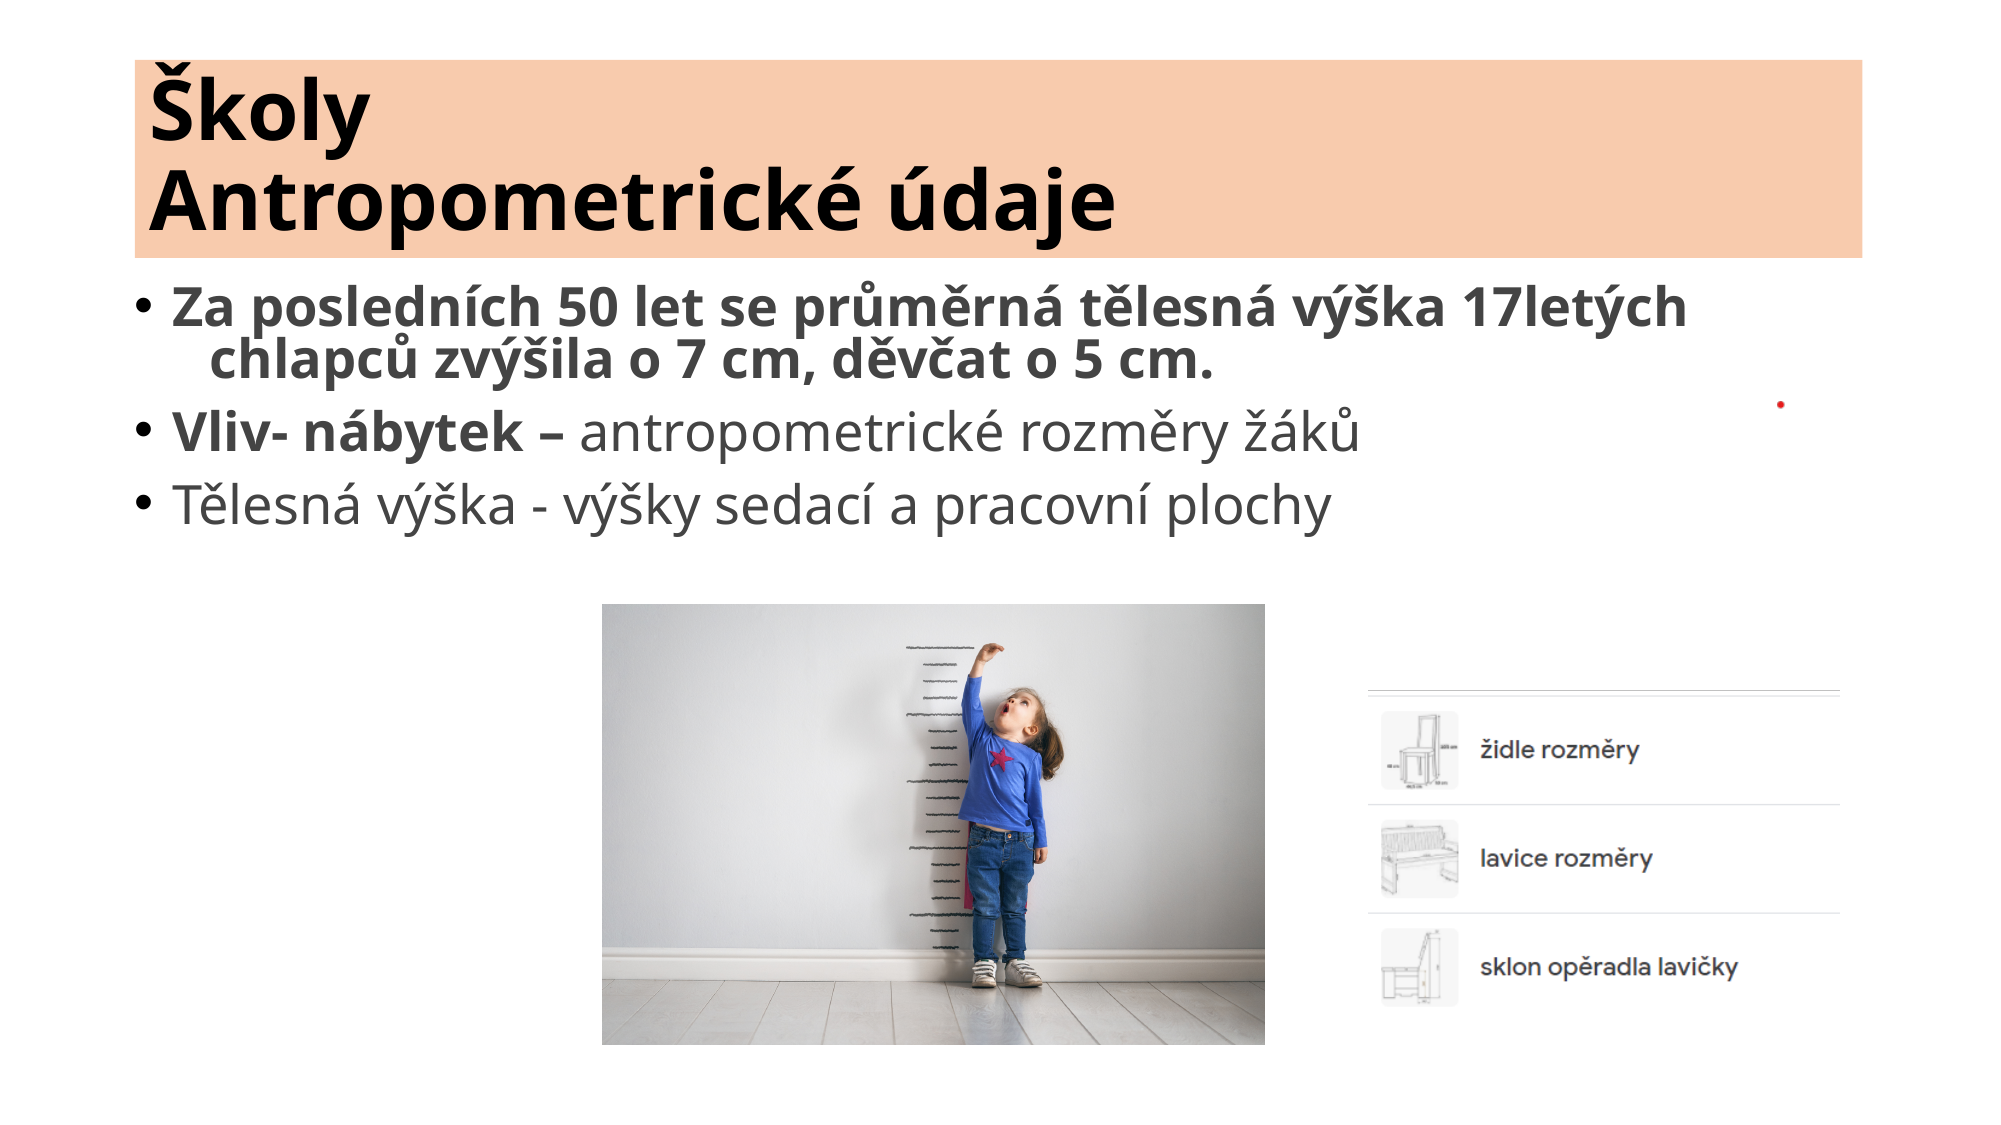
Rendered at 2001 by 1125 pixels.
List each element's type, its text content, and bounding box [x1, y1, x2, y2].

title Školy Antropometrické údaje [134, 59, 1863, 258]
picture [602, 604, 1265, 1045]
picture [1368, 400, 1840, 1014]
list Za posledních 50 let se průměrná tělesná výška 17letých chlapců zvýšila o 7 cm, děvčat o 5 cm. Vliv- nábytek – antropometrické rozměry žáků Tělesná výška - výšky sedací a pracovní plochy [119, 277, 1863, 1014]
